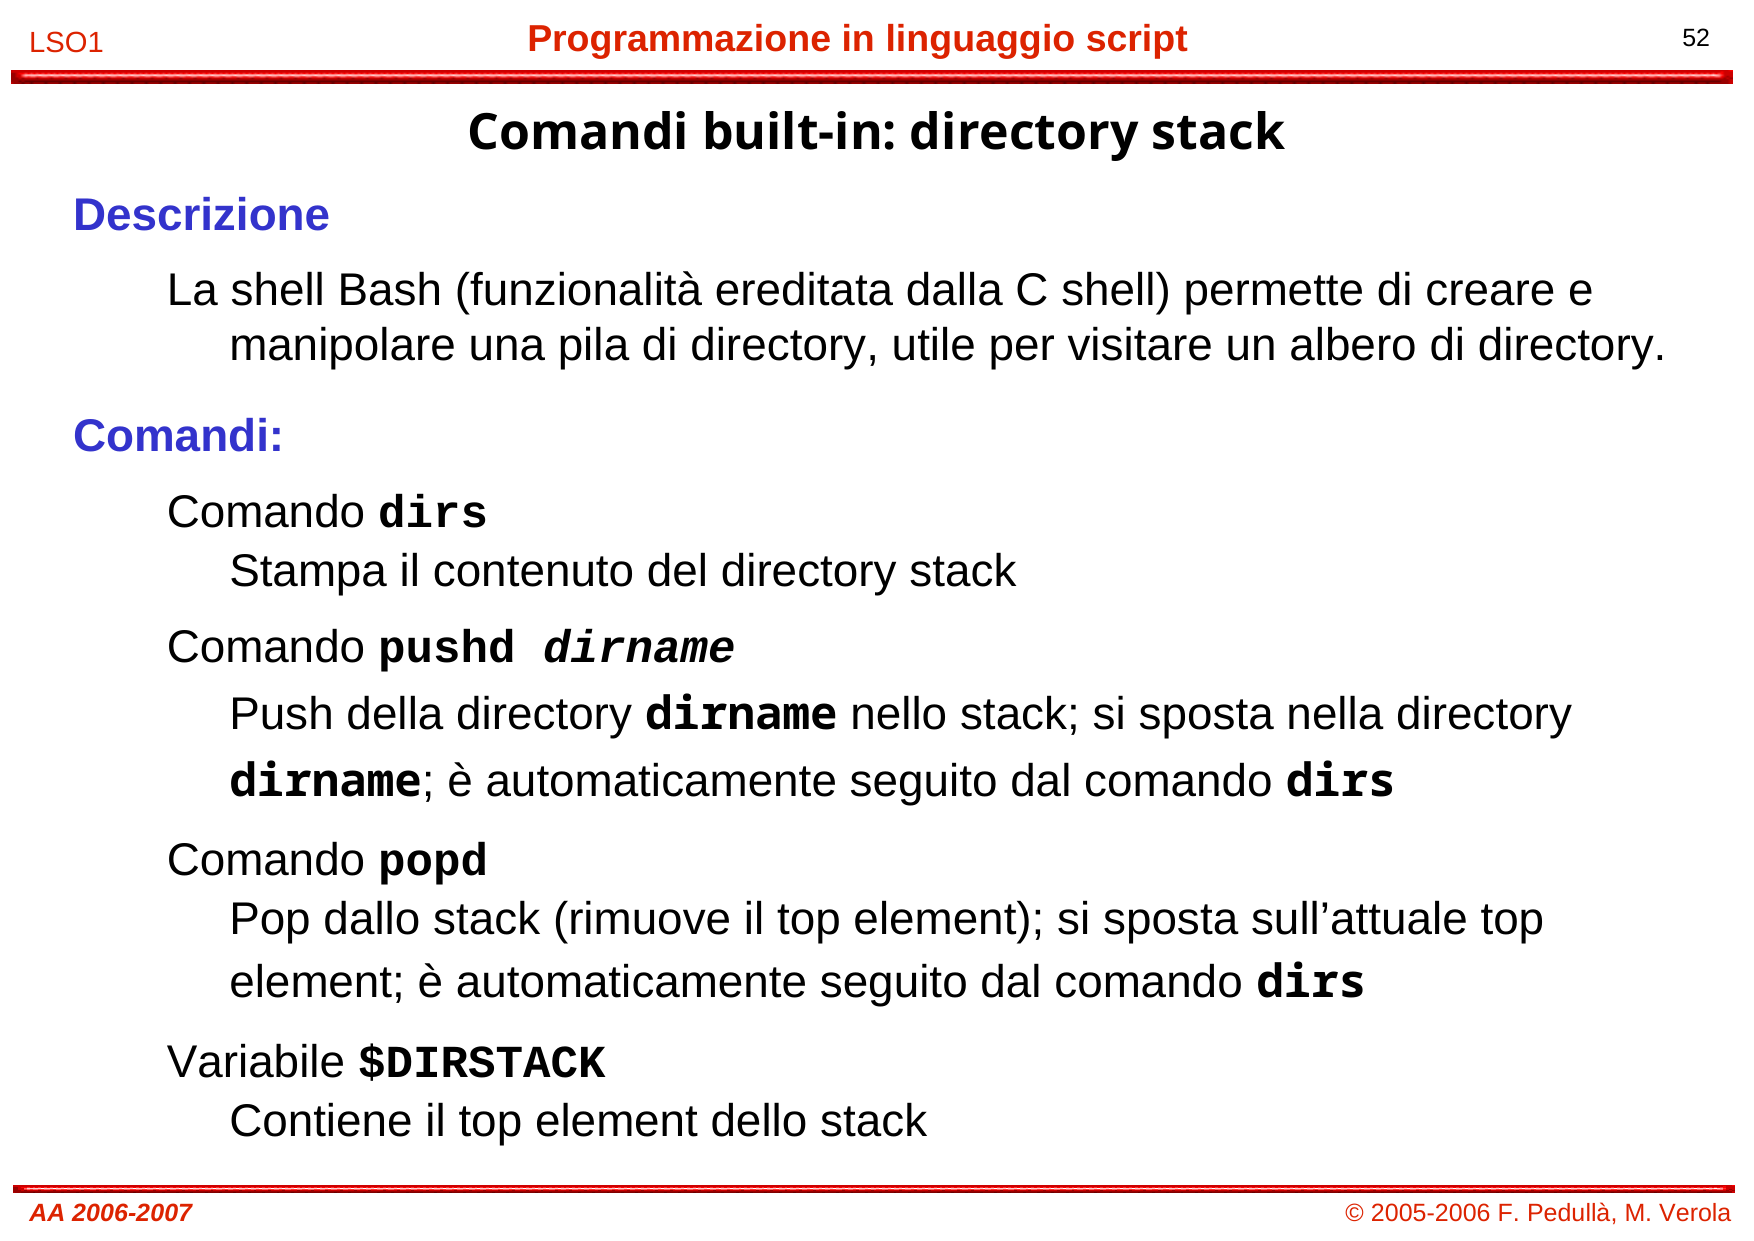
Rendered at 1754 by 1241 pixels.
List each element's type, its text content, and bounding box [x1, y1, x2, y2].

list Descrizione La shell Bash (funzionalità ereditata dalla C shell) permette di creare e manipolare una pila di directory, utile per visitare un albero di directory. Comandi: Comando dirs Stampa il contenuto del directory stack Comando pushd dirname Push della directory dirname nello stack; si sposta nella directory dirname; è automaticamente seguito dal comando dirs Comando popd Pop dallo stack (rimuove il top element); si sposta sull’attuale top element; è automaticamente seguito dal comando dirs Variabile $DIRSTACK Contiene il top element dello stack [58, 177, 1696, 1126]
picture [13, 1185, 1735, 1193]
picture [11, 70, 1733, 84]
title Comandi built-in: directory stack [414, 84, 1339, 177]
